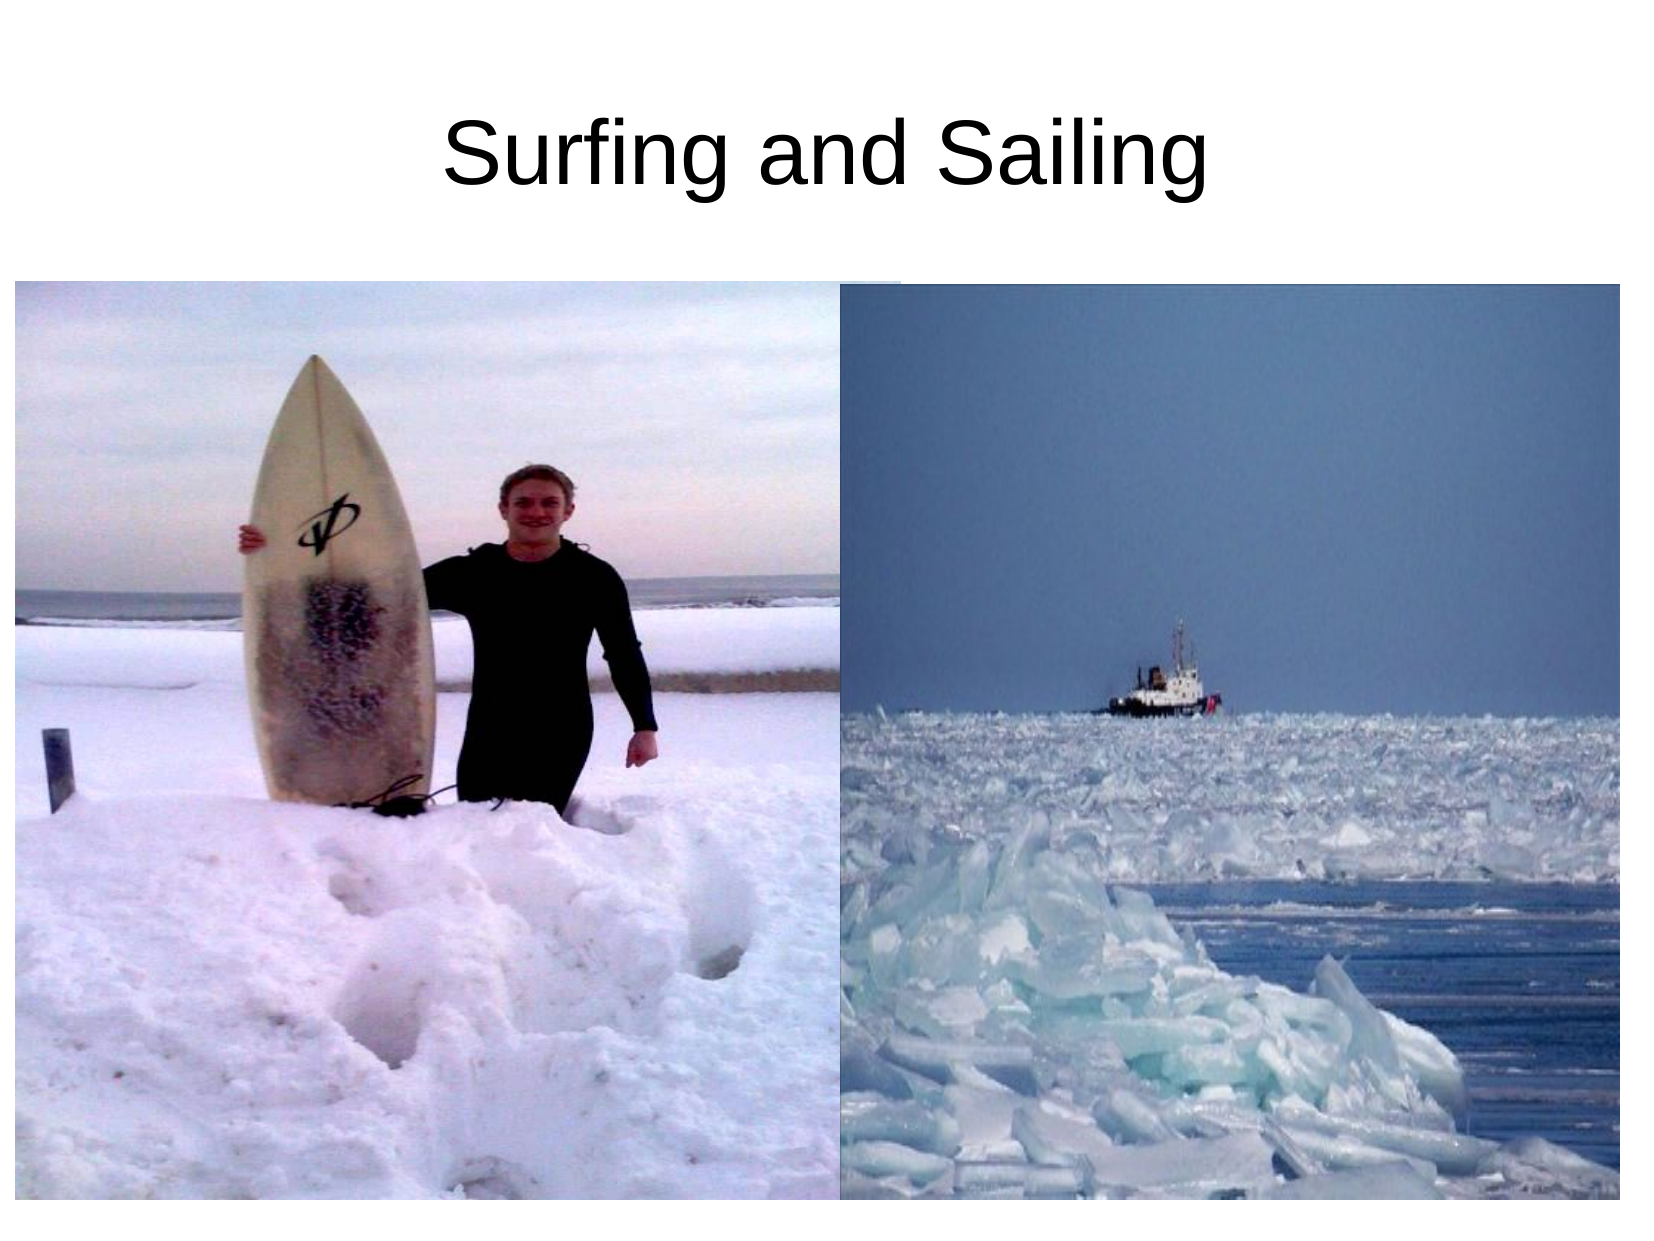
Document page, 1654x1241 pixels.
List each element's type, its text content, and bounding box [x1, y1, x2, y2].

title Surfing and Sailing [82, 49, 1571, 257]
picture [15, 281, 1620, 1201]
